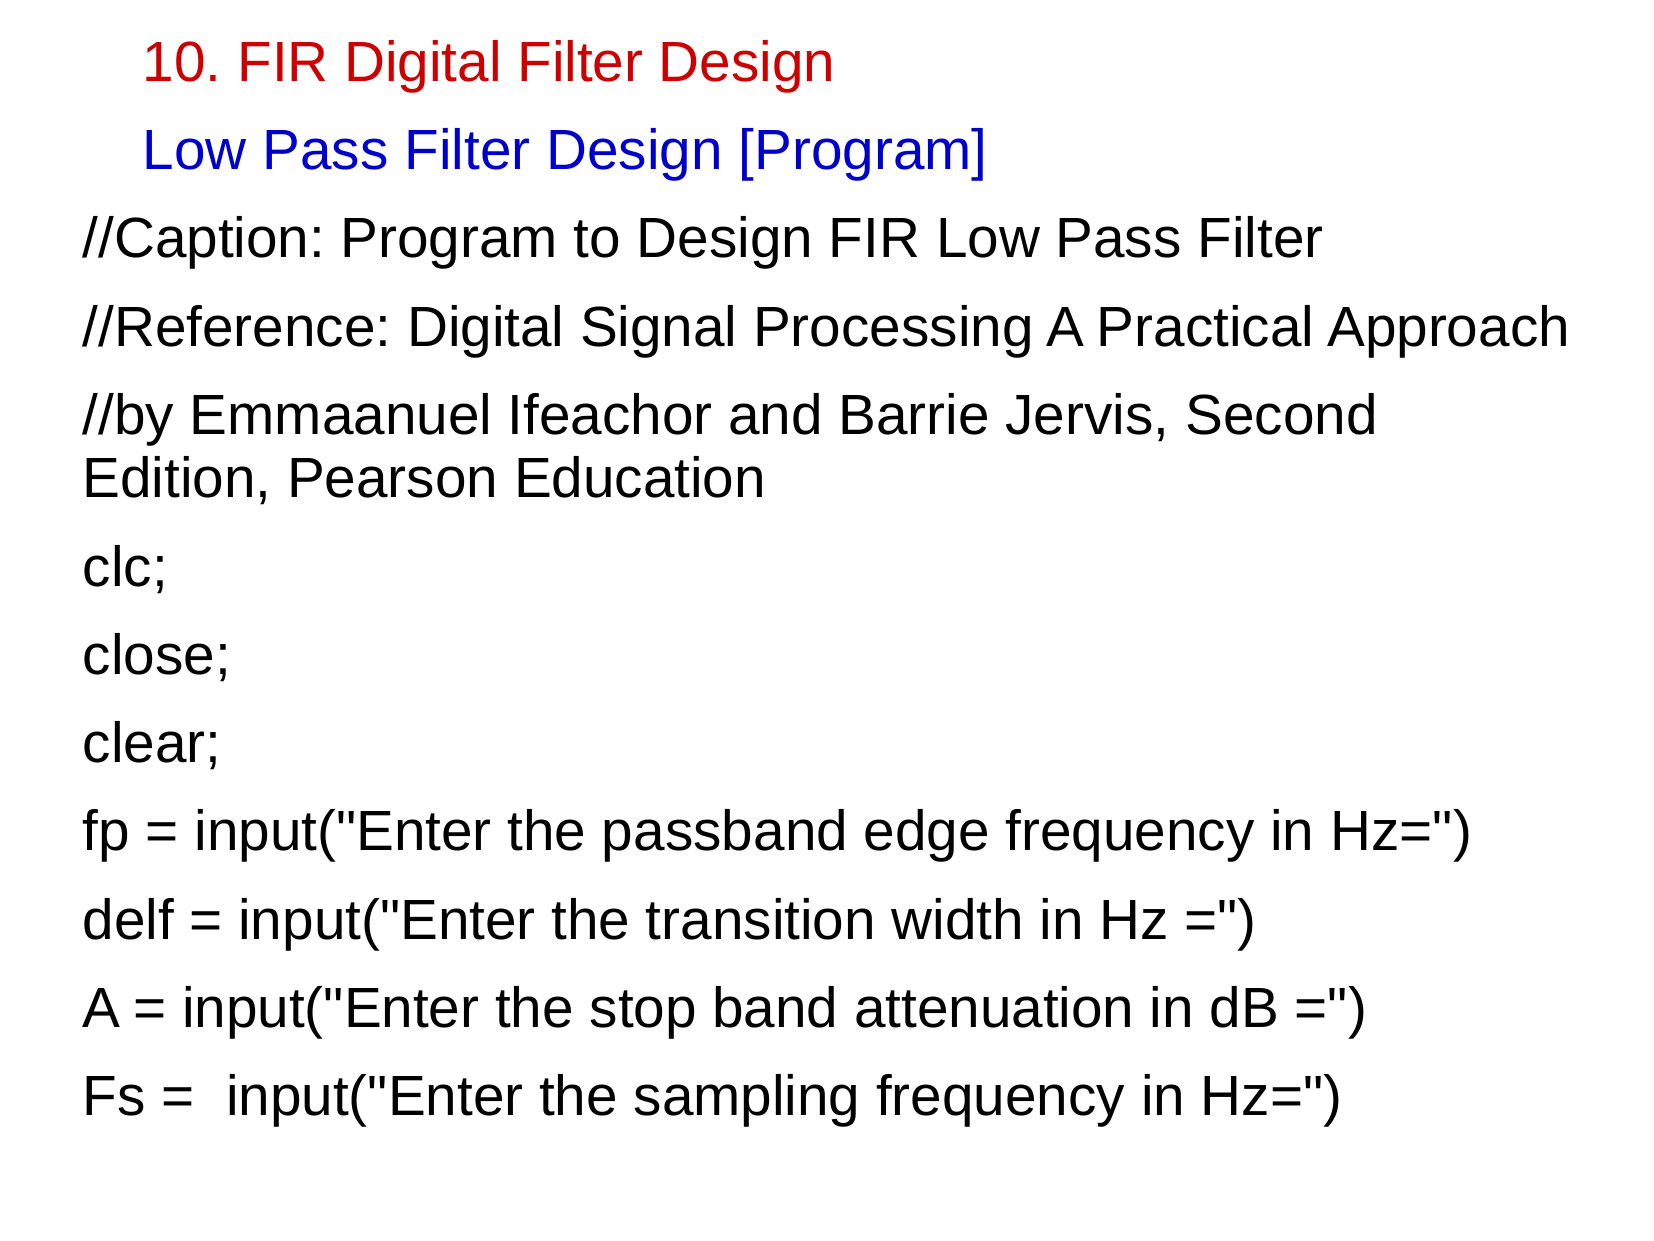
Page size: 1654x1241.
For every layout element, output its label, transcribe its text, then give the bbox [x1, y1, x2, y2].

list 10. FIR Digital Filter Design Low Pass Filter Design [Program] //Caption: Program to Design FIR Low Pass Filter //Reference: Digital Signal Processing A Practical Approach //by Emmaanuel Ifeachor and Barrie Jervis, Second Edition, Pearson Education clc; close; clear; fp = input("Enter the passband edge frequency in Hz=") delf = input("Enter the transition width in Hz =") A = input("Enter the stop band attenuation in dB =") Fs = input("Enter the sampling frequency in Hz=") [82, 30, 1571, 1186]
